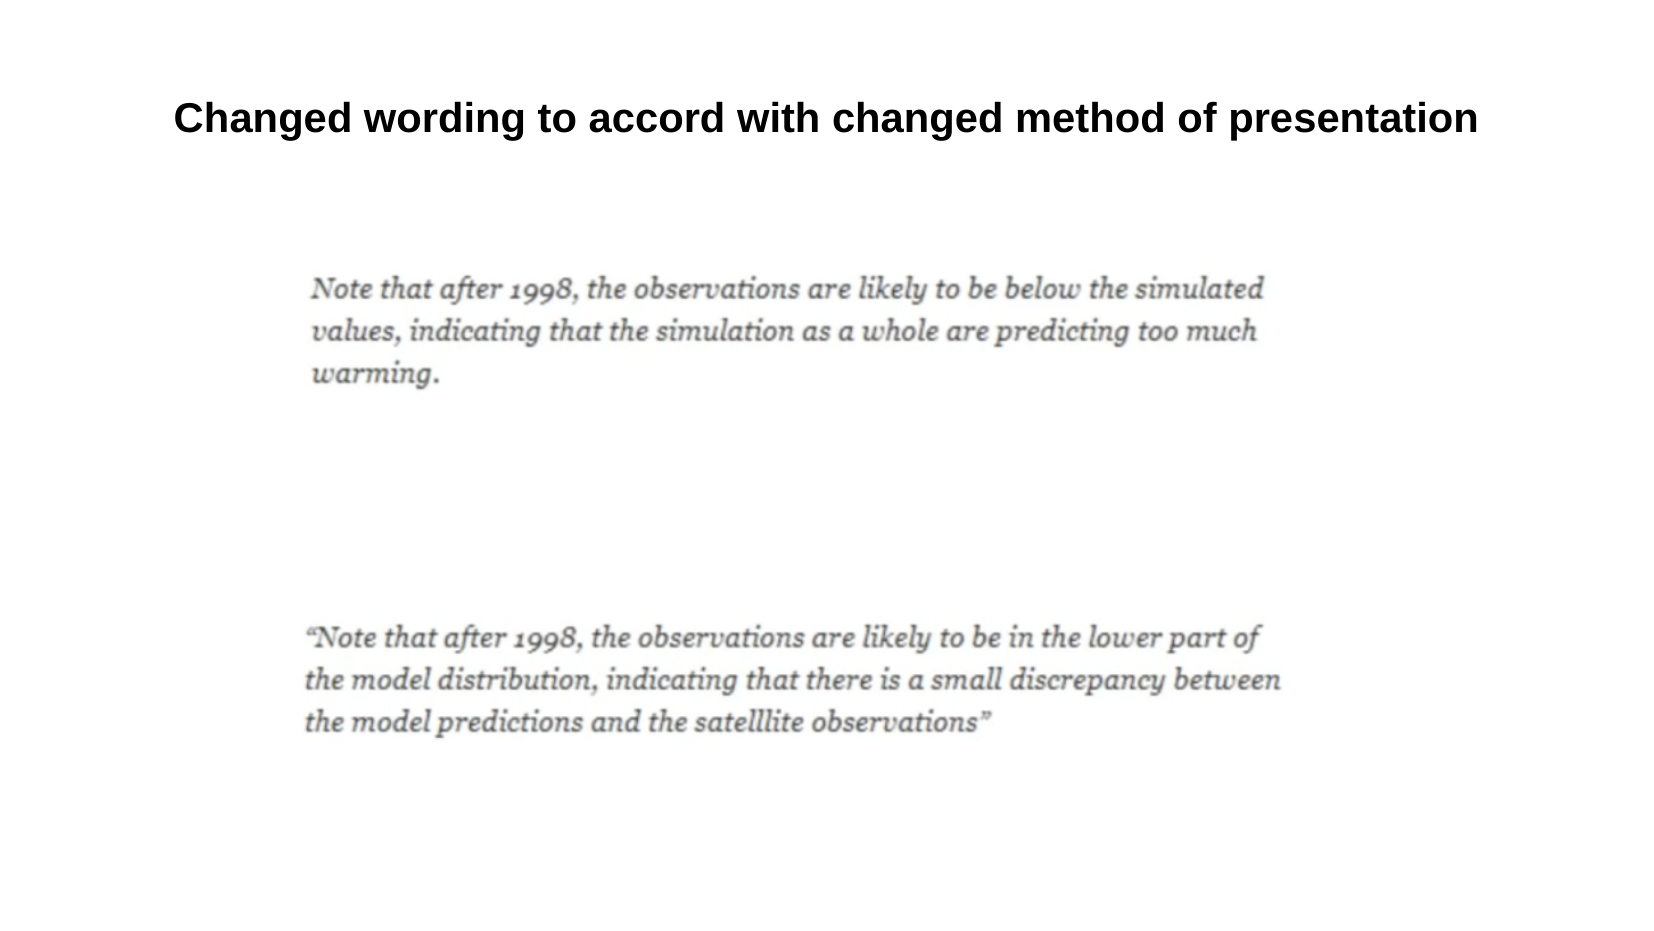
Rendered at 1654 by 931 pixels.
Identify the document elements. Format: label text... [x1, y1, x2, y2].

text_box Changed wording to accord with changed method of presentation [82, 90, 1571, 141]
picture [299, 266, 1288, 755]
